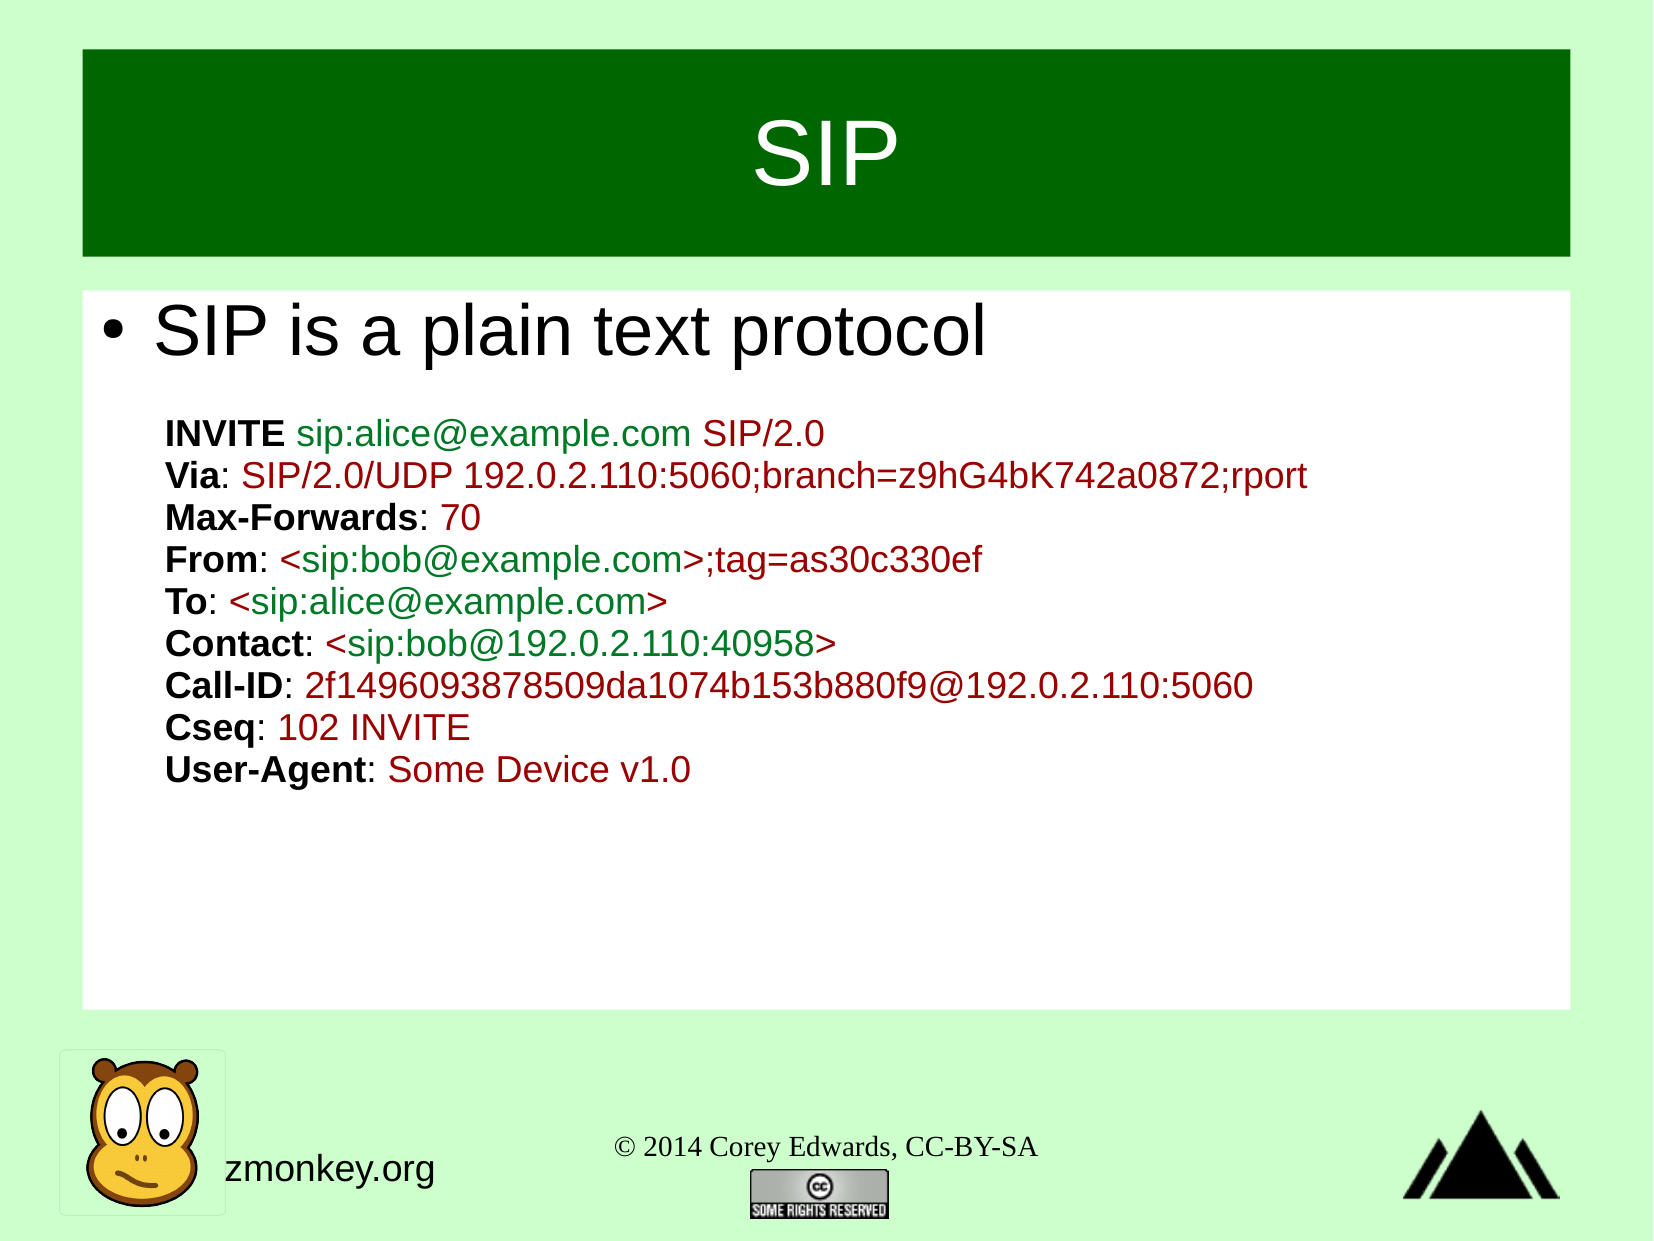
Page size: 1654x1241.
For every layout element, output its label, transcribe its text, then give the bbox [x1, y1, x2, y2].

title SIP [82, 49, 1571, 257]
picture [750, 1169, 889, 1219]
picture [59, 1049, 226, 1216]
picture [1403, 1109, 1560, 1225]
text_box INVITE sip:alice@example.com SIP/2.0 Via: SIP/2.0/UDP 192.0.2.110:5060;branch=z9hG4bK742a0872;rport Max-Forwards: 70 From: <sip:bob@example.com>;tag=as30c330ef To: <sip:alice@example.com> Contact: <sip:bob@192.0.2.110:40958> Call-ID: 2f1496093878509da1074b153b880f9@192.0.2.110:5060 Cseq: 102 INVITE User-Agent: Some Device v1.0 [150, 405, 1531, 840]
list SIP is a plain text protocol [82, 290, 1571, 1010]
